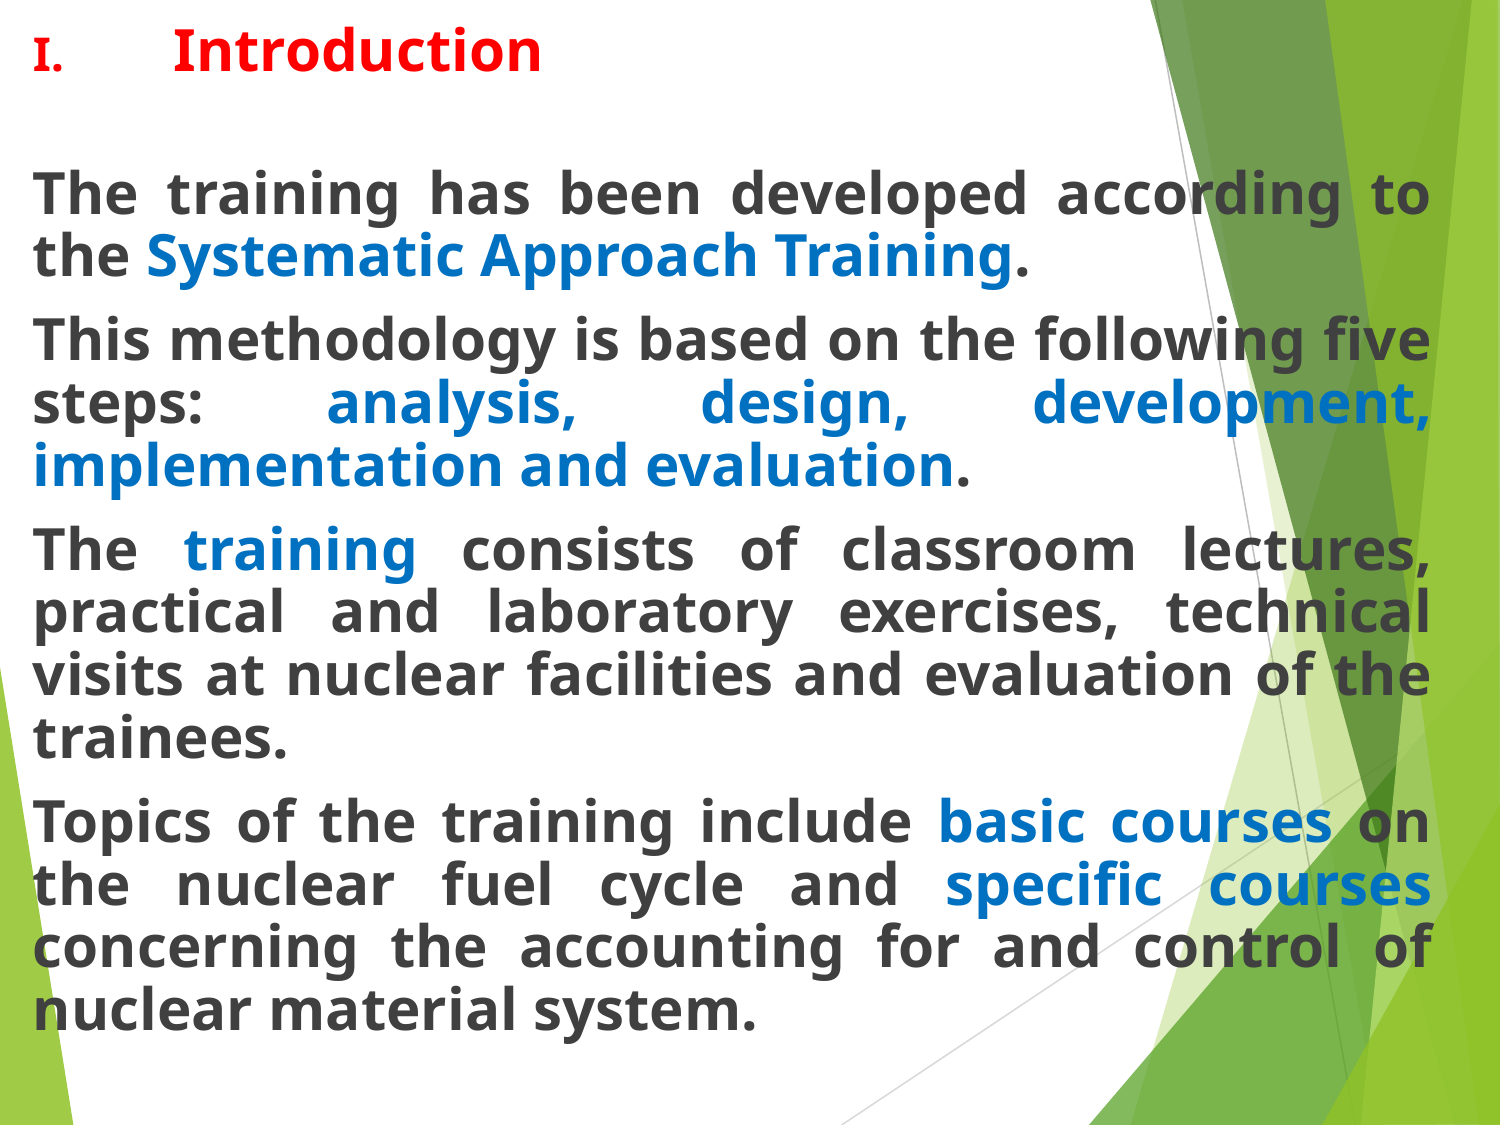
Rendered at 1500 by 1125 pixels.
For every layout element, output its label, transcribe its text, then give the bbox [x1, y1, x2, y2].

list Introduction The training has been developed according to the Systematic Approach Training. This methodology is based on the following five steps: analysis, design, development, implementation and evaluation. The training consists of classroom lectures, practical and laboratory exercises, technical visits at nuclear facilities and evaluation of the trainees. Topics of the training include basic courses on the nuclear fuel cycle and specific courses concerning the accounting for and control of nuclear material system. [17, 30, 1478, 1075]
